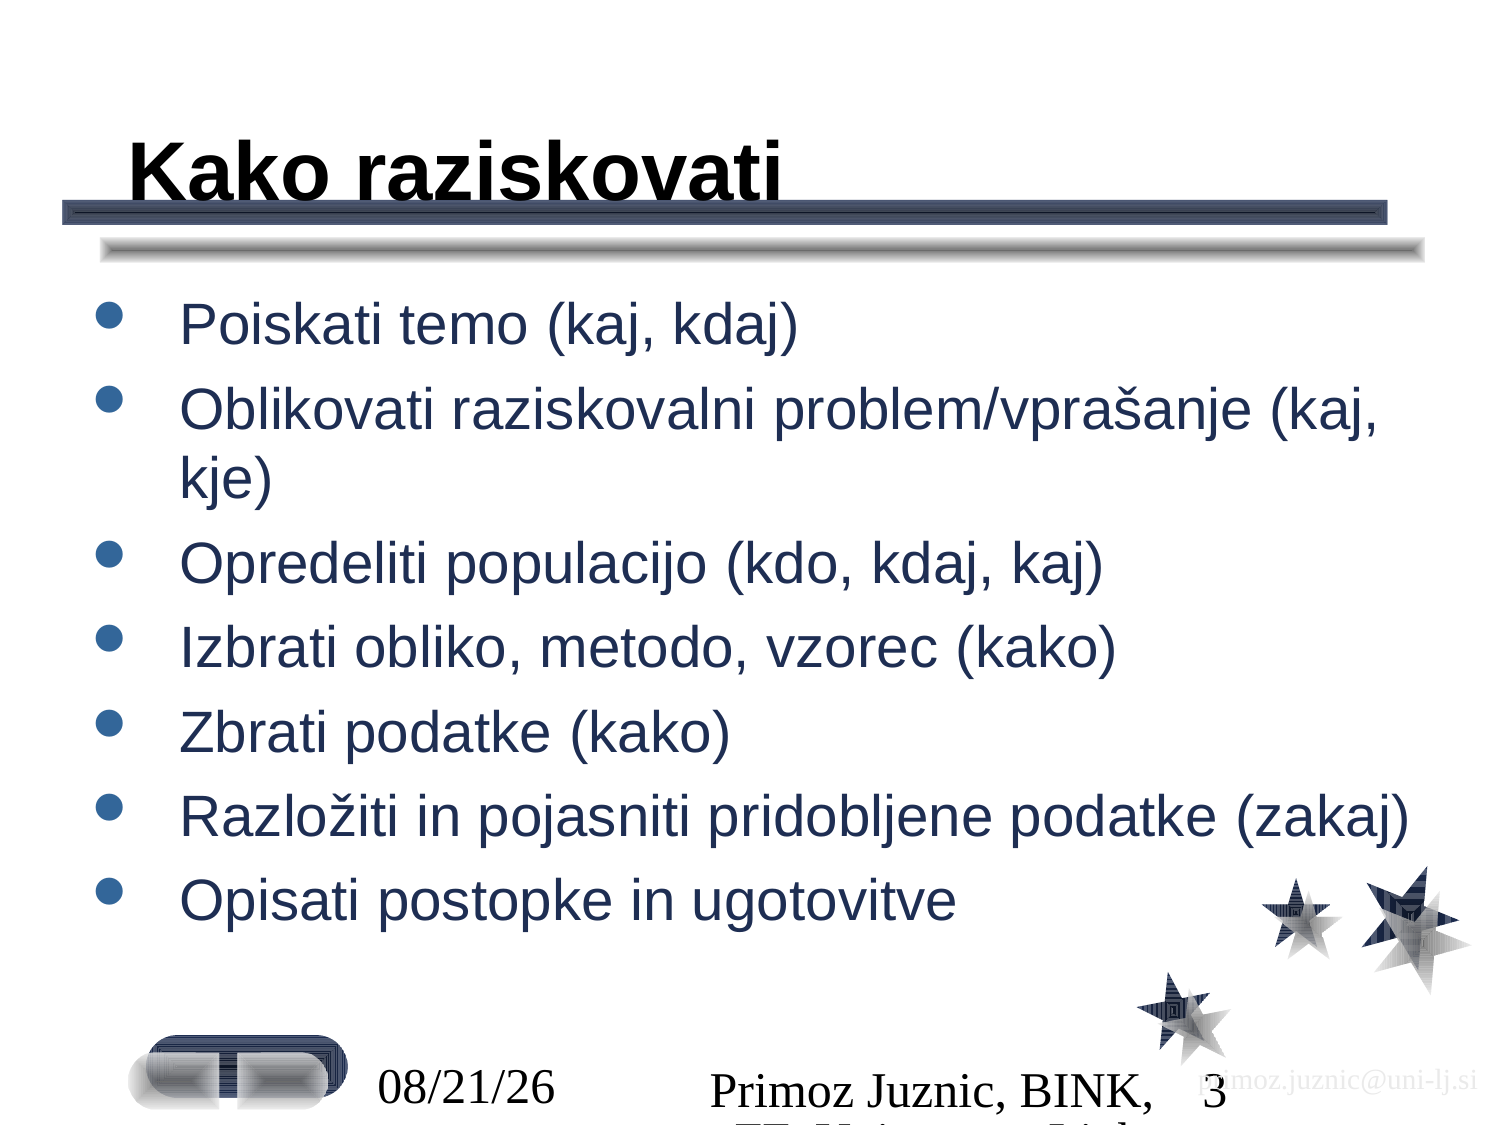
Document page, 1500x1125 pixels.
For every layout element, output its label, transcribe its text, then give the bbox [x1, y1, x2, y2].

list Poiskati temo (kaj, kdaj) Oblikovati raziskovalni problem/vprašanje (kaj, kje) Opredeliti populacijo (kdo, kdaj, kaj) Izbrati obliko, metodo, vzorec (kako) Zbrati podatke (kako) Razložiti in pojasniti pridobljene podatke (zakaj) Opisati postopke in ugotovitve [76, 278, 1459, 1125]
title Kako raziskovati [112, 37, 1388, 225]
